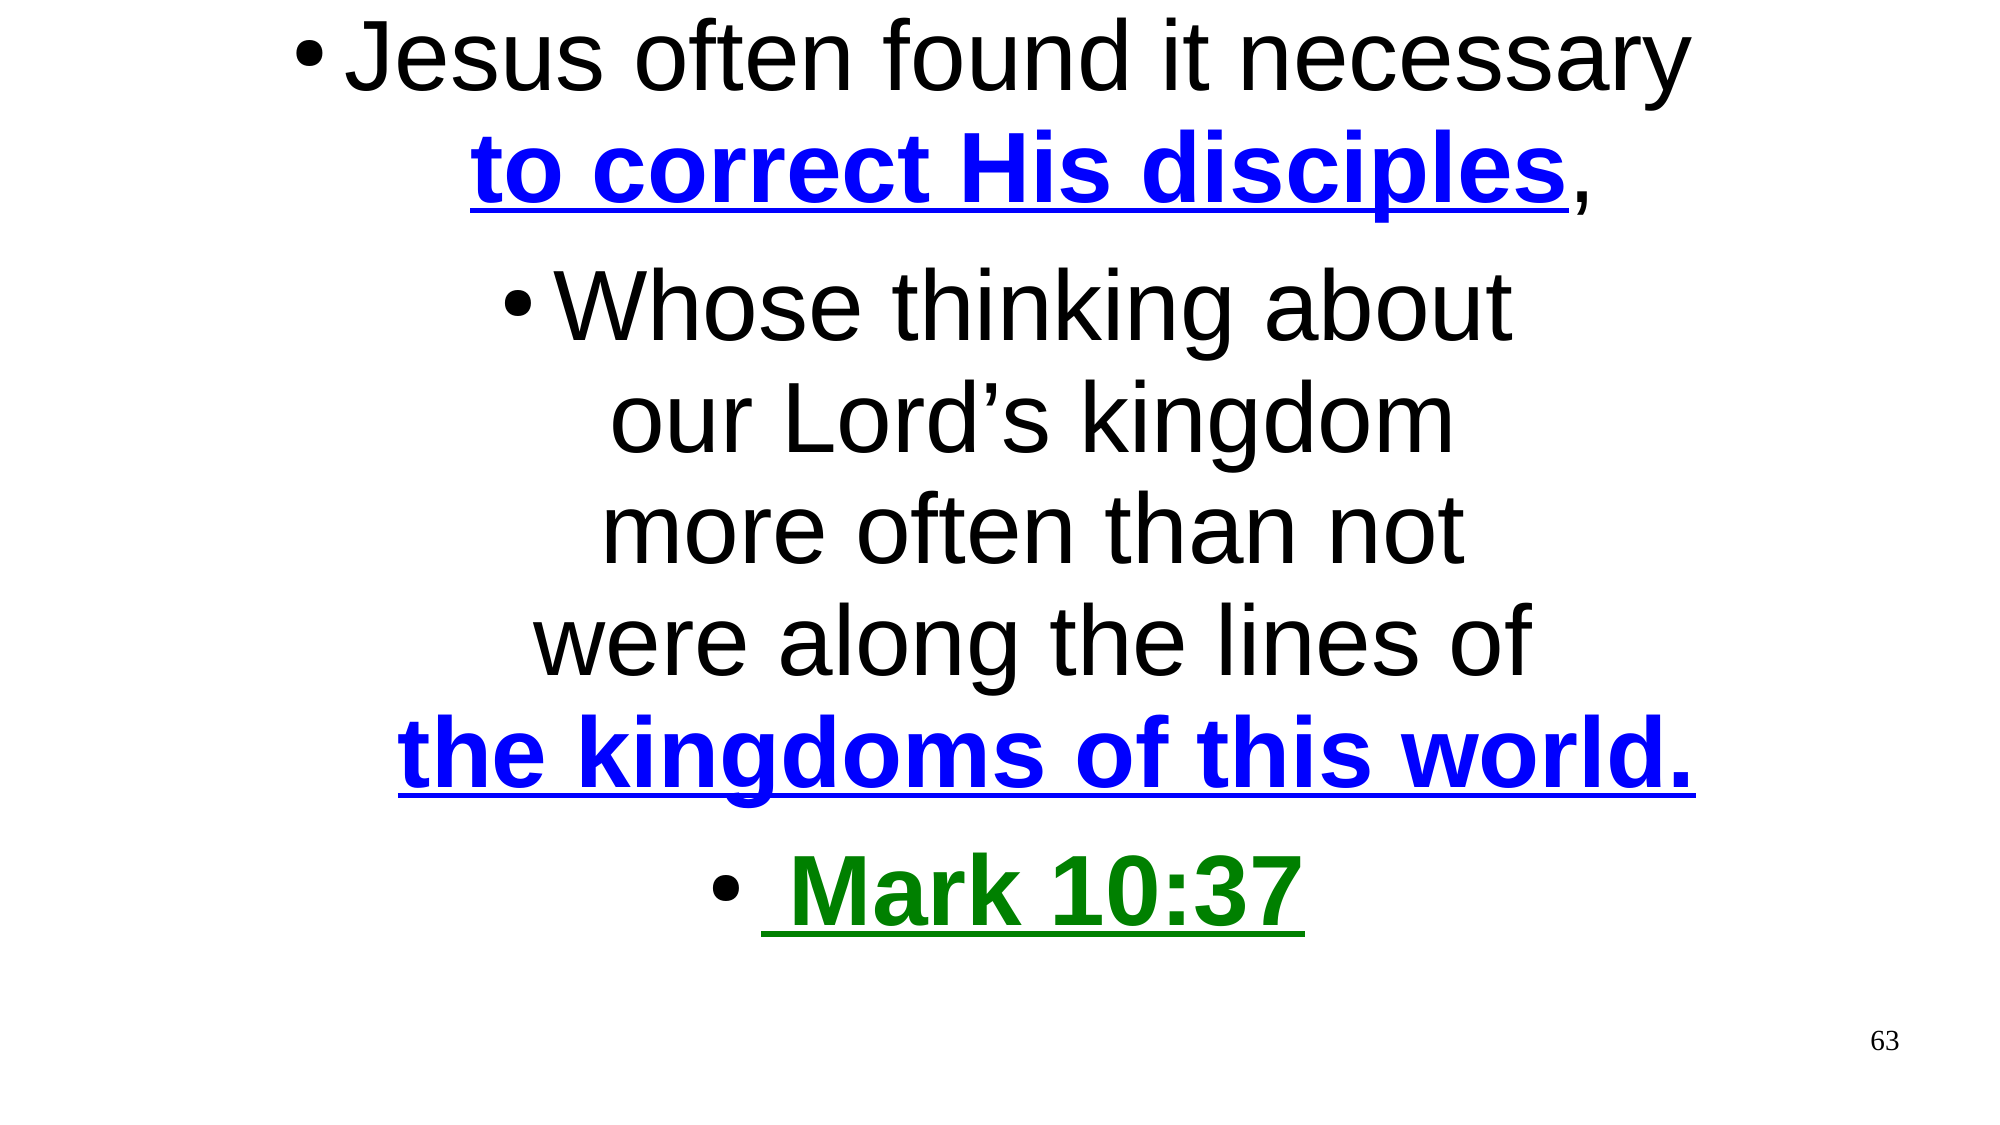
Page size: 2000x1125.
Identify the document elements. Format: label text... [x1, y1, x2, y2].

list Jesus often found it necessary to correct His disciples, Whose thinking about our Lord’s kingdom more often than not were along the lines of the kingdoms of this world. Mark 10:37 [0, 0, 1996, 1123]
